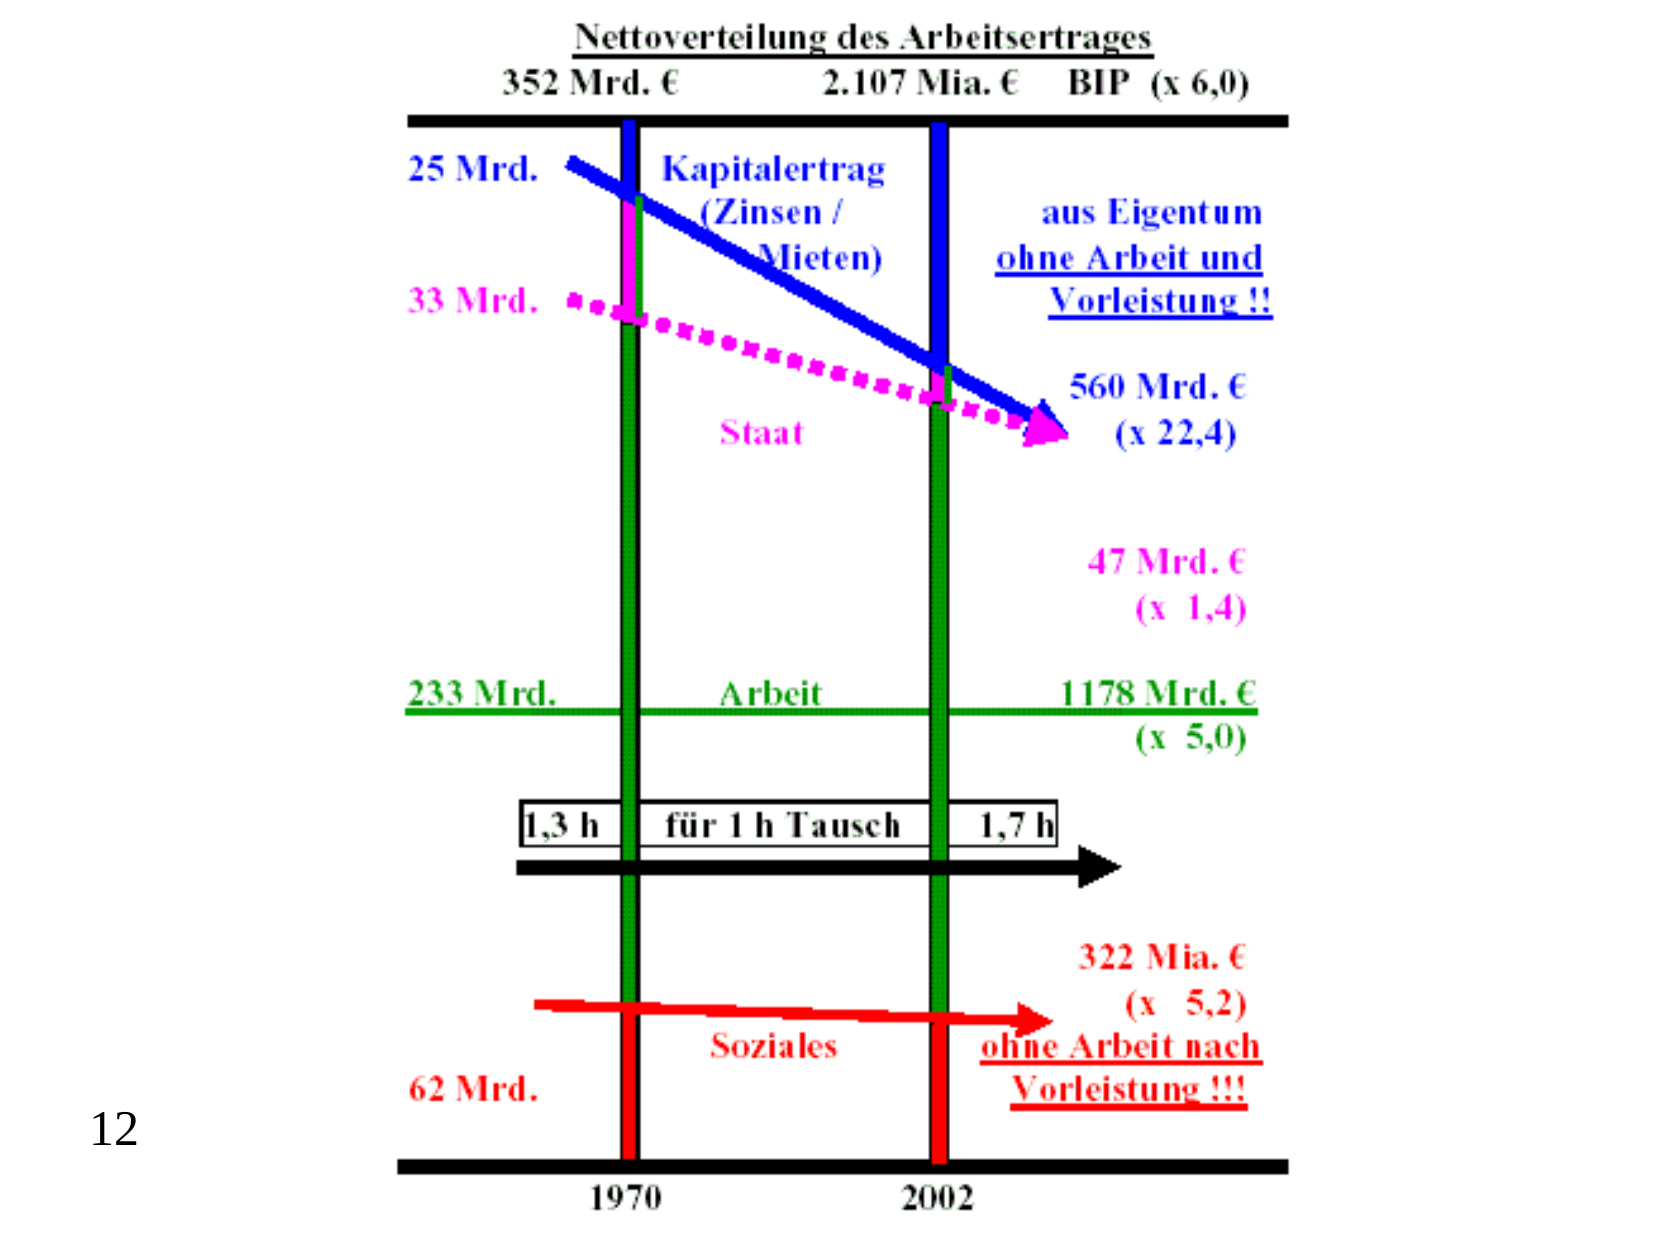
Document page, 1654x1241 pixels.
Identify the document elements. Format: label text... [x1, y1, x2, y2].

text_box <Nummer> [89, 1100, 324, 1162]
picture [383, 0, 1307, 1236]
